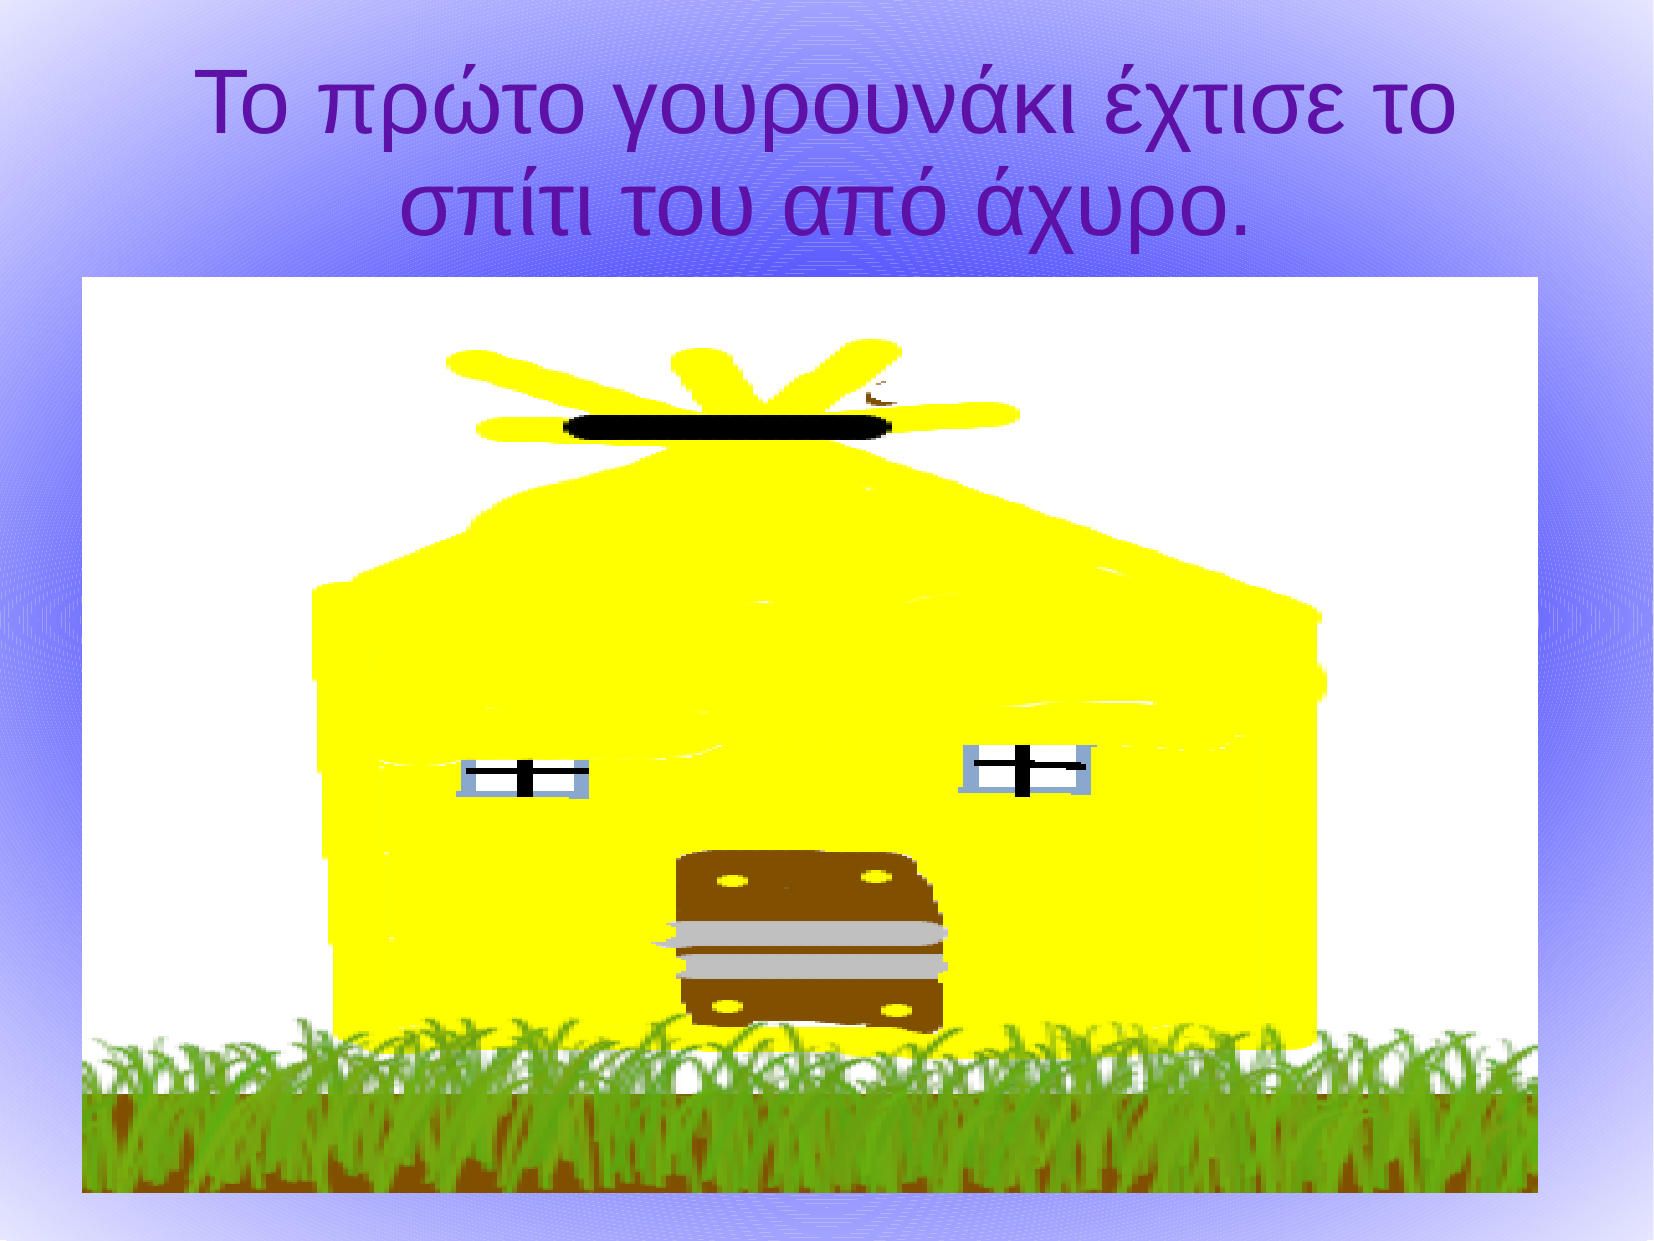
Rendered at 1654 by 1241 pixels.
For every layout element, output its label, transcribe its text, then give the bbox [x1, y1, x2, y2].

picture [82, 277, 1538, 1193]
title Το πρώτο γουρουνάκι έχτισε το σπίτι του από άχυρο. [82, 49, 1571, 257]
